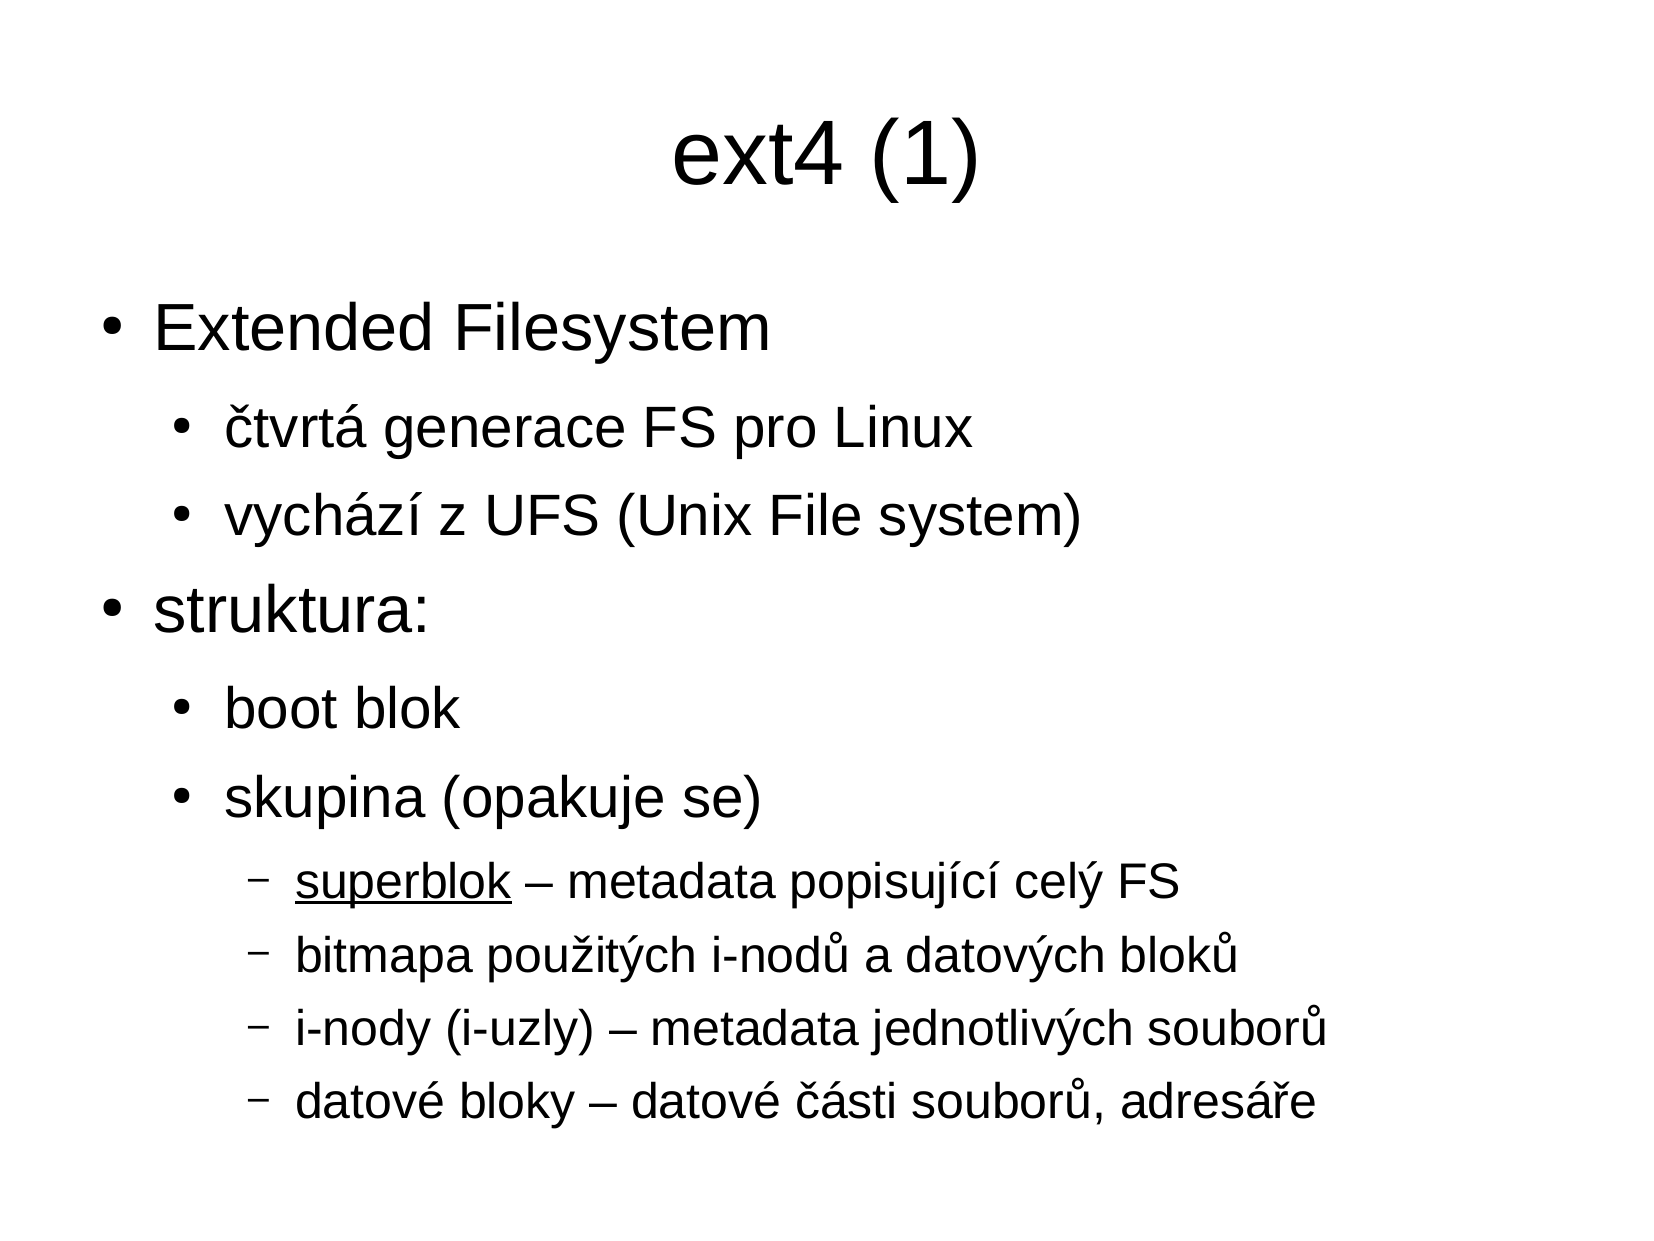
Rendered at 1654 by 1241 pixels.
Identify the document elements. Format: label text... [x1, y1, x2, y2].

title ext4 (1) [82, 56, 1571, 250]
list Extended Filesystem čtvrtá generace FS pro Linux vychází z UFS (Unix File system) struktura: boot blok skupina (opakuje se) superblok – metadata popisující celý FS bitmapa použitých i-nodů a datových bloků i-nody (i-uzly) – metadata jednotlivých souborů datové bloky – datové části souborů, adresáře [82, 290, 1571, 1130]
